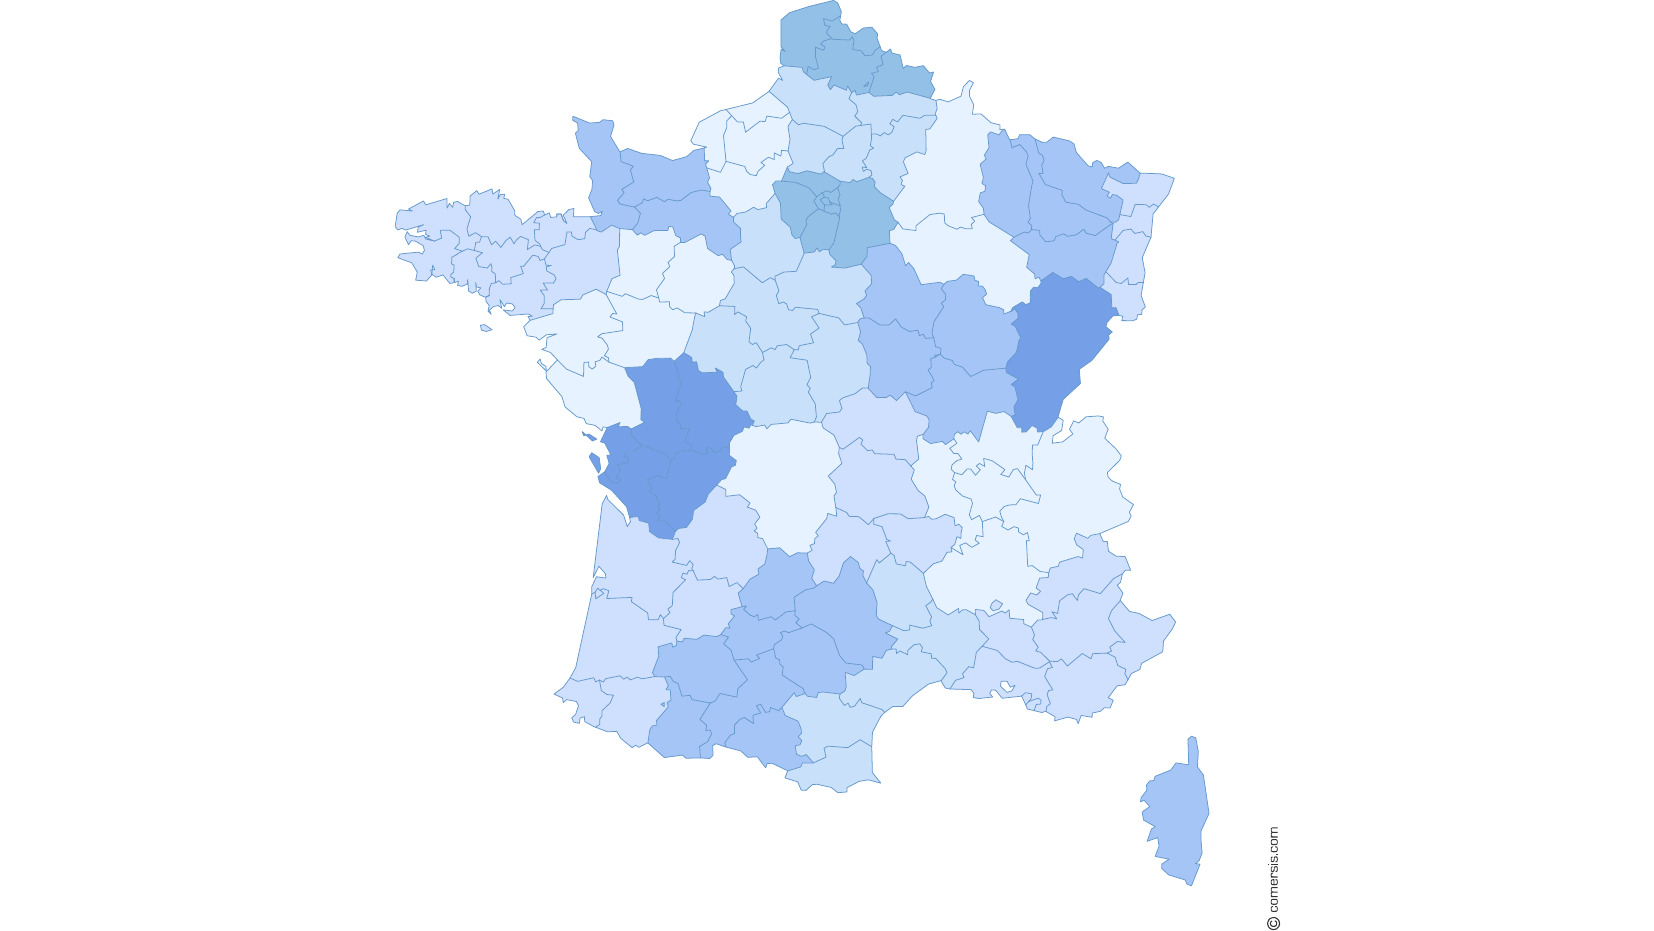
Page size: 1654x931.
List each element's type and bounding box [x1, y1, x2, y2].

text_box [1270, 856, 1278, 863]
text_box [1270, 827, 1278, 838]
text_box [1142, 738, 1208, 884]
text_box [395, 0, 1176, 793]
text_box [591, 455, 600, 471]
text_box [1270, 879, 1278, 886]
text_box [1270, 887, 1278, 905]
text_box [1270, 839, 1278, 853]
text_box [1270, 906, 1278, 912]
text_box [1270, 866, 1278, 878]
text_box [1267, 917, 1281, 931]
